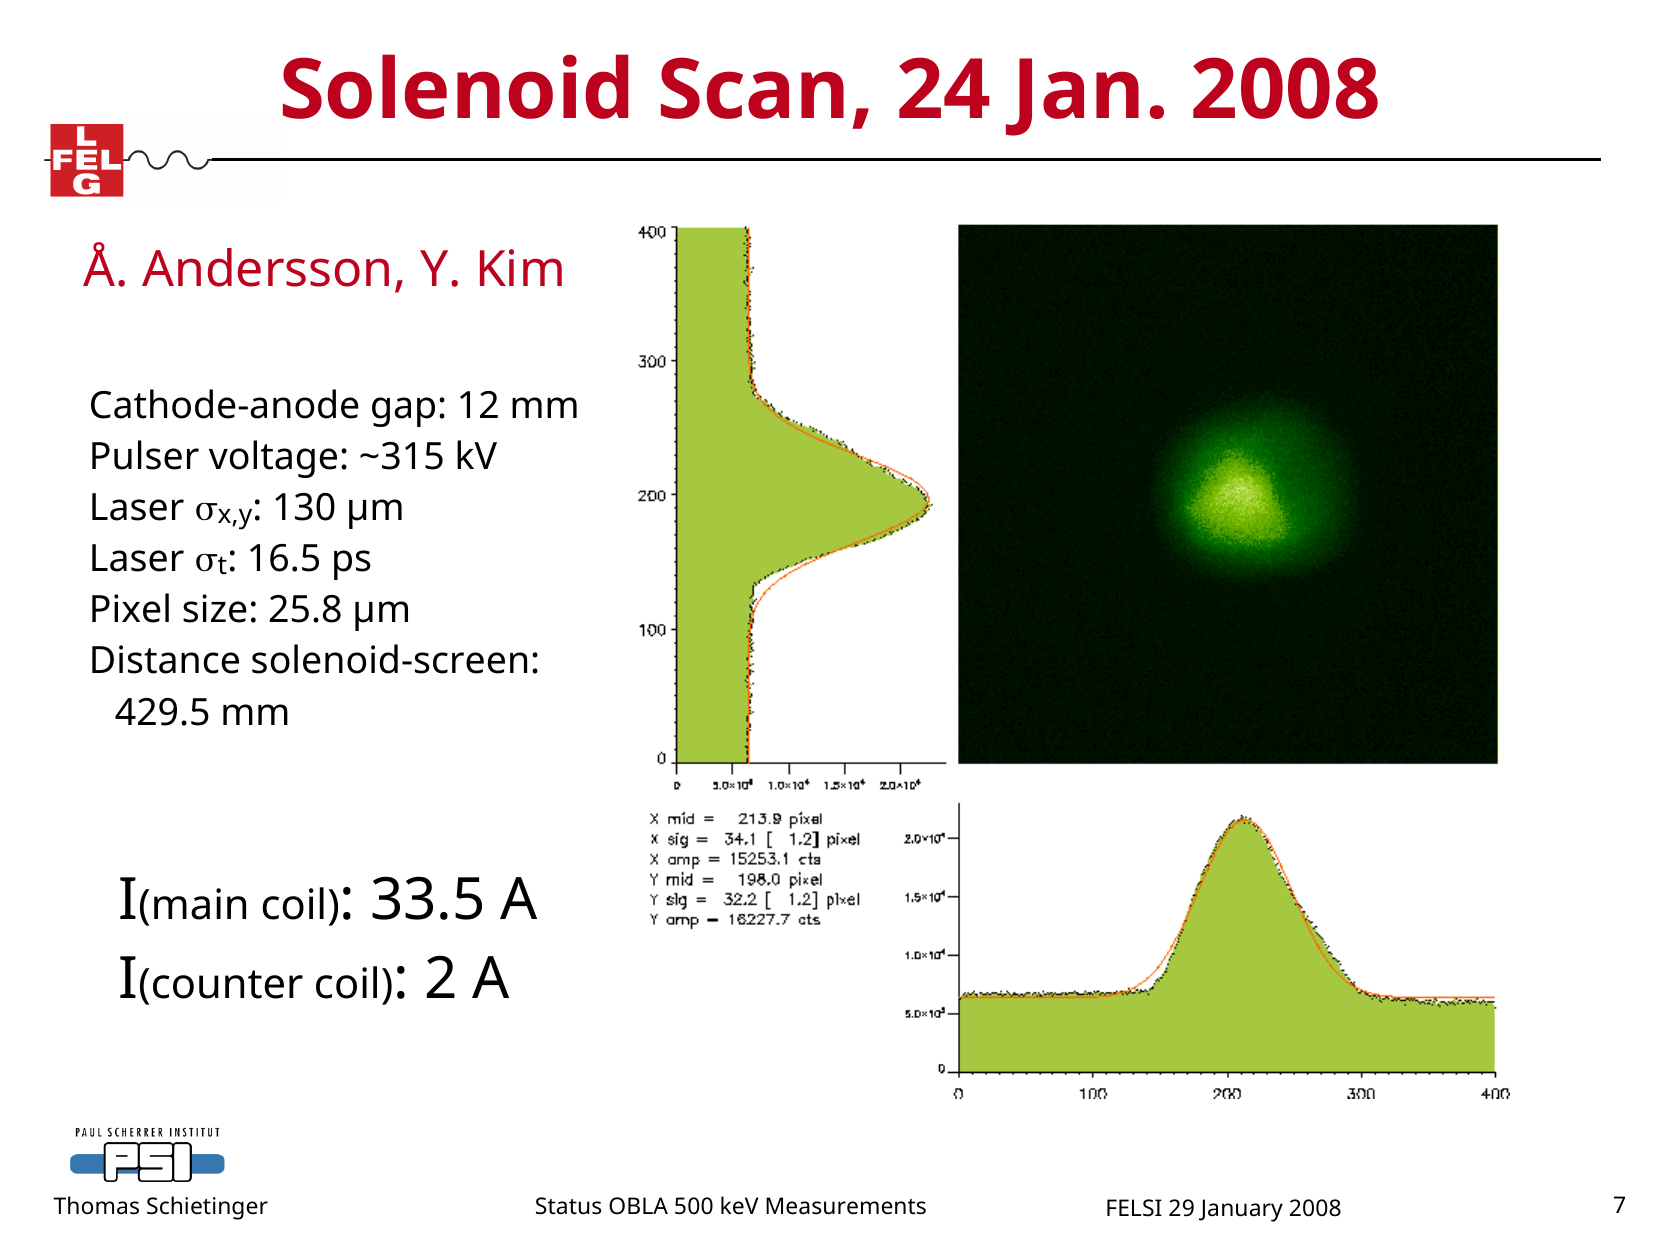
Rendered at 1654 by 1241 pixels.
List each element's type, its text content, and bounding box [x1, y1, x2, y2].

picture [42, 118, 283, 202]
text_box Å. Andersson, Y. Kim [79, 232, 568, 295]
title Solenoid Scan, 24 Jan. 2008 [124, 17, 1537, 156]
text_box I(main coil): 33.5 A I(counter coil): 2 A [114, 857, 561, 992]
text_box Cathode-anode gap: 12 mm Pulser voltage: ~315 kV Laser x,y: 130 µm Laser t: 16.5 ps Pixel size: 25.8 µm Distance solenoid-screen: 429.5 mm [85, 378, 611, 704]
picture [637, 213, 1510, 1099]
picture [61, 1115, 235, 1190]
